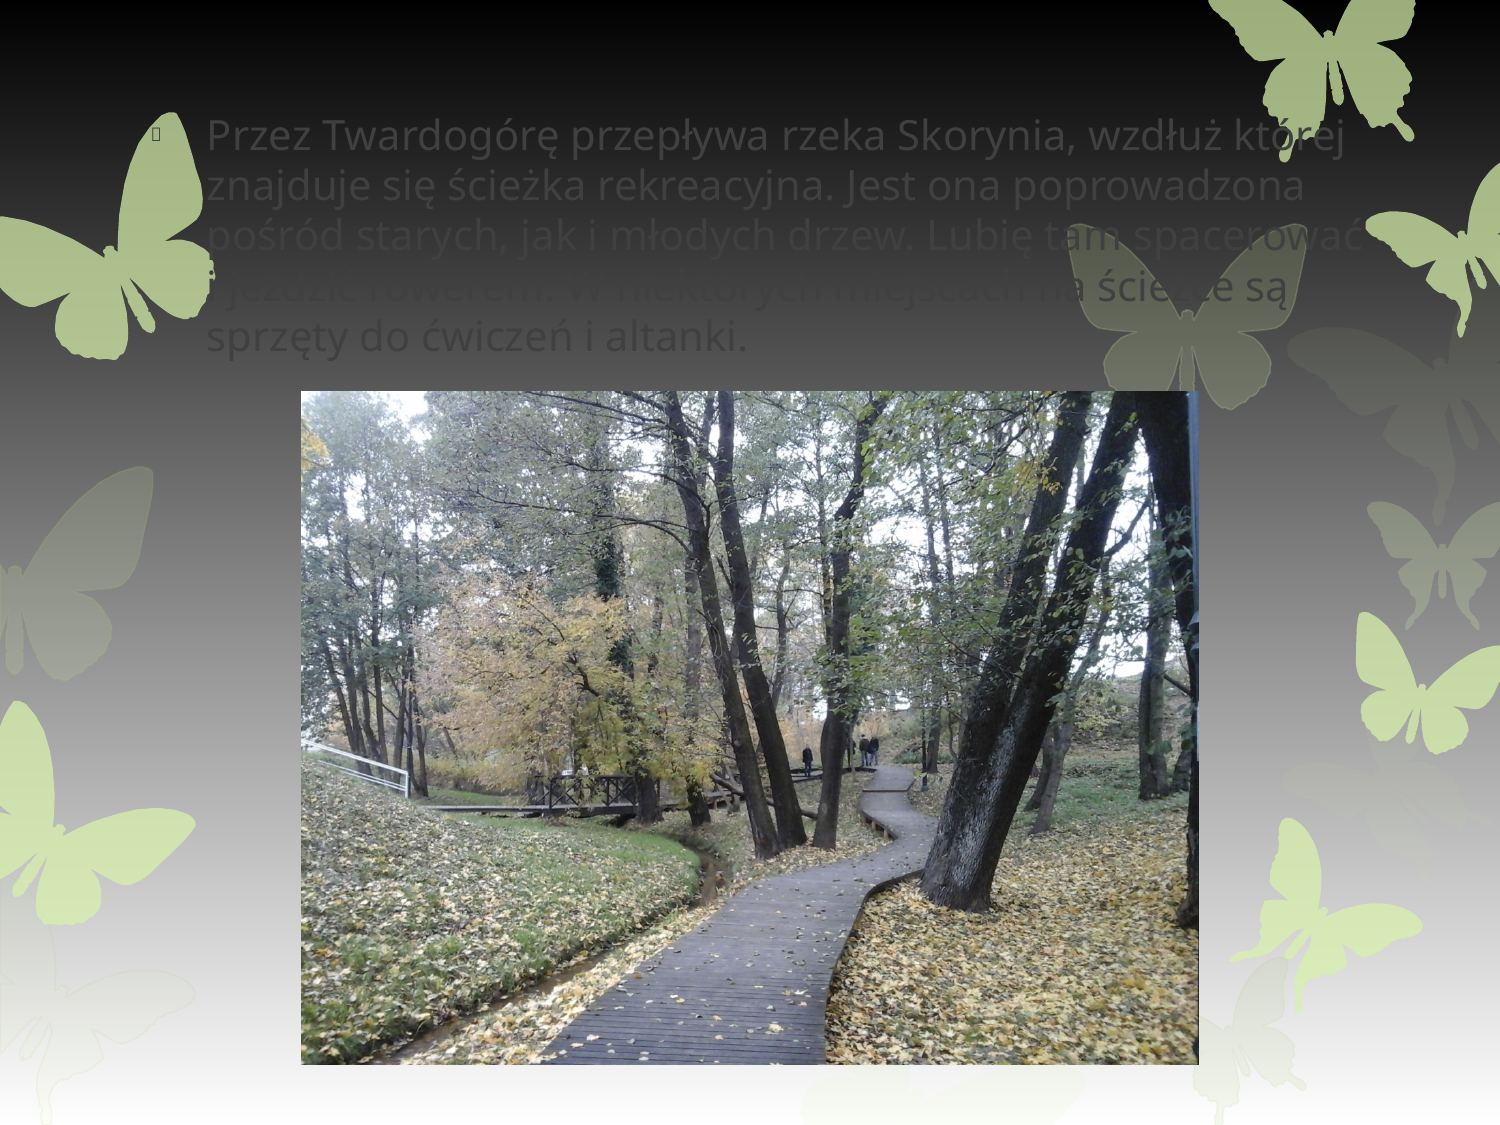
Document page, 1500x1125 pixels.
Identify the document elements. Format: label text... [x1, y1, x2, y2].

picture [301, 391, 1199, 1065]
list Przez Twardogórę przepływa rzeka Skorynia, wzdłuż której znajduje się ścieżka rekreacyjna. Jest ona poprowadzona pośród starych, jak i młodych drzew. Lubię tam spacerować i jeździć rowerem. W niektórych miejscach na ścieżce są sprzęty do ćwiczeń i altanki. [135, 101, 1388, 445]
